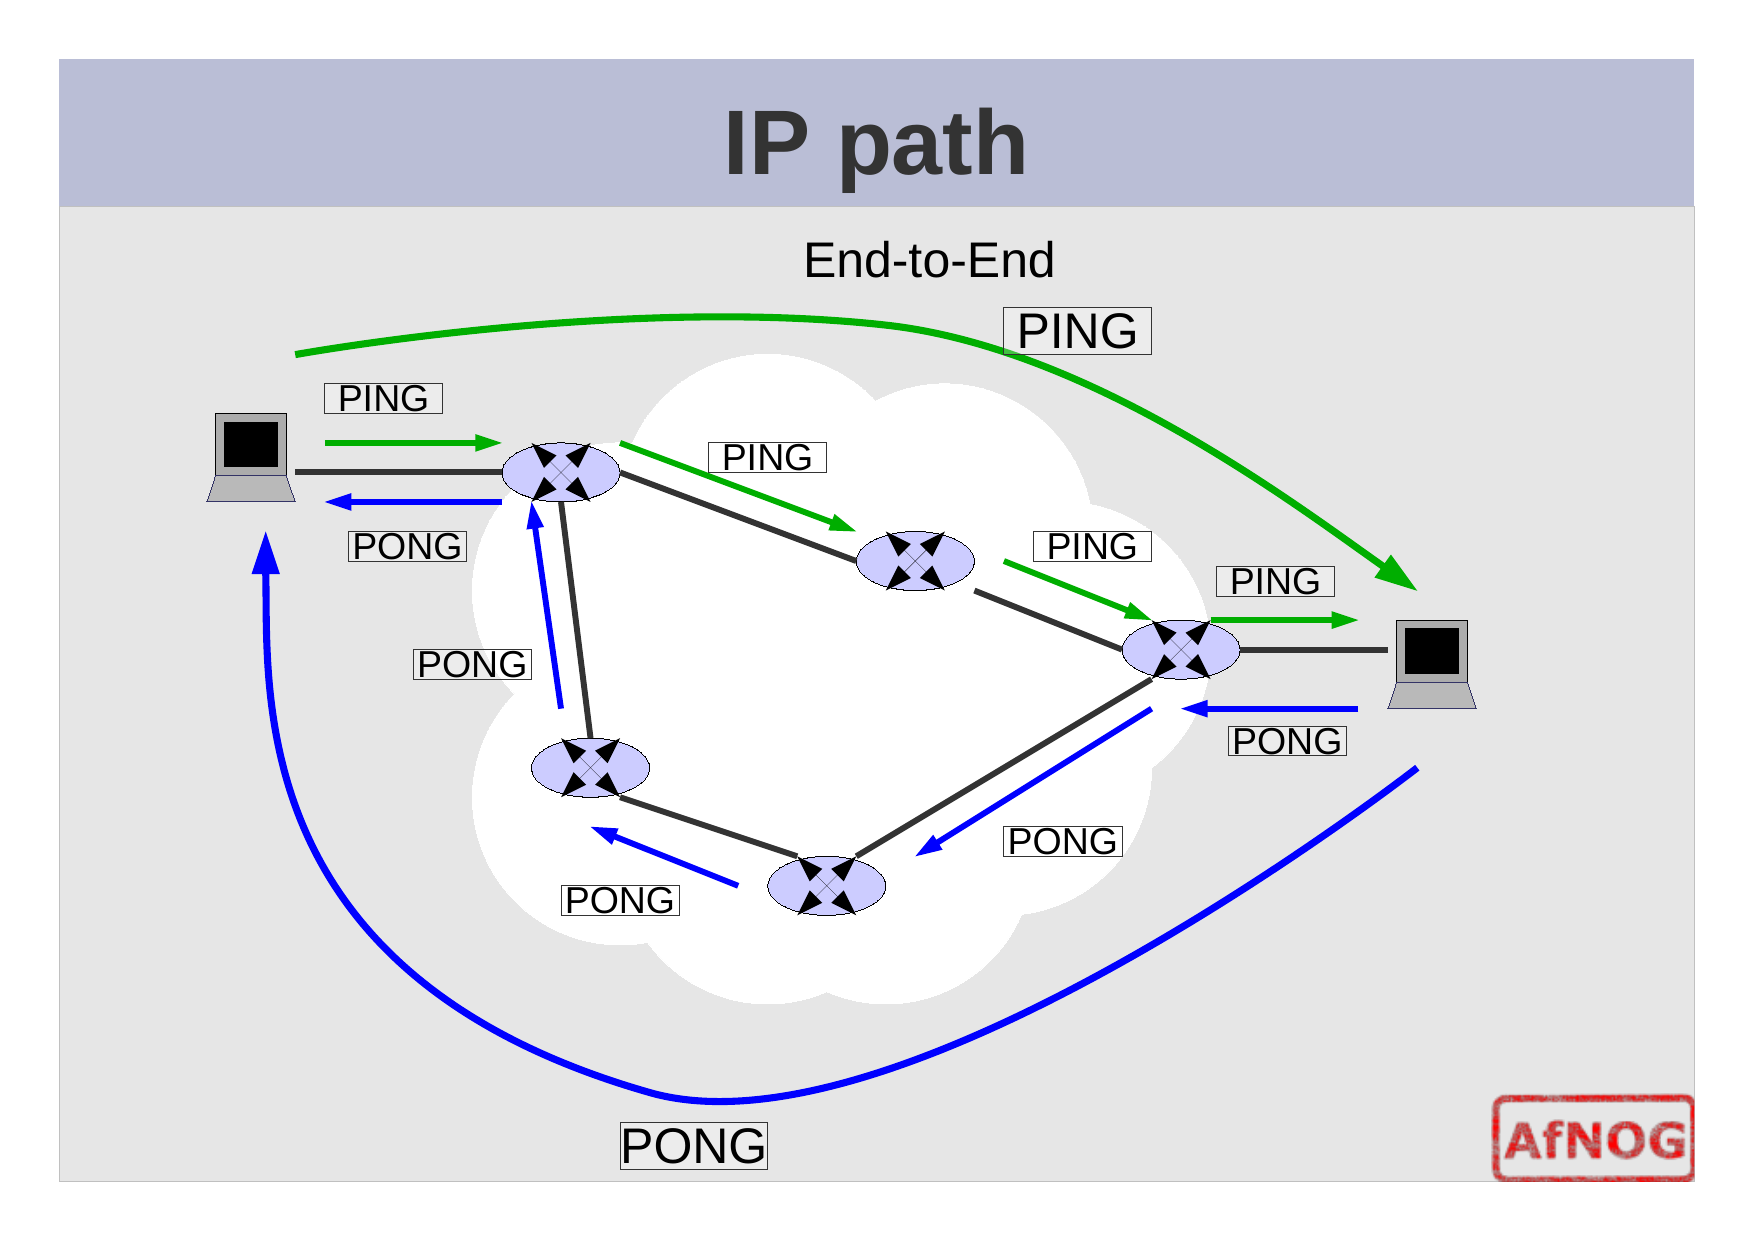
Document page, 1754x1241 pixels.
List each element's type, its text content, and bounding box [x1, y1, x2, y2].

text_box PING [1216, 566, 1335, 597]
text_box PONG [1228, 726, 1347, 756]
text_box PONG [1003, 826, 1123, 857]
text_box [538, 442, 584, 471]
text_box PING [1033, 531, 1152, 562]
text_box PING [708, 442, 827, 473]
text_box PONG [348, 531, 467, 562]
text_box PING [324, 383, 443, 414]
text_box PING [1003, 307, 1152, 355]
text_box [472, 354, 1208, 1004]
title IP path [59, 48, 1695, 237]
text_box End-to-End [797, 225, 1063, 296]
text_box [1387, 620, 1477, 709]
text_box PONG [620, 1122, 768, 1170]
text_box [1182, 623, 1240, 676]
text_box [206, 413, 296, 502]
picture [1490, 1092, 1695, 1182]
text_box PONG [413, 649, 532, 680]
text_box PONG [561, 885, 680, 916]
